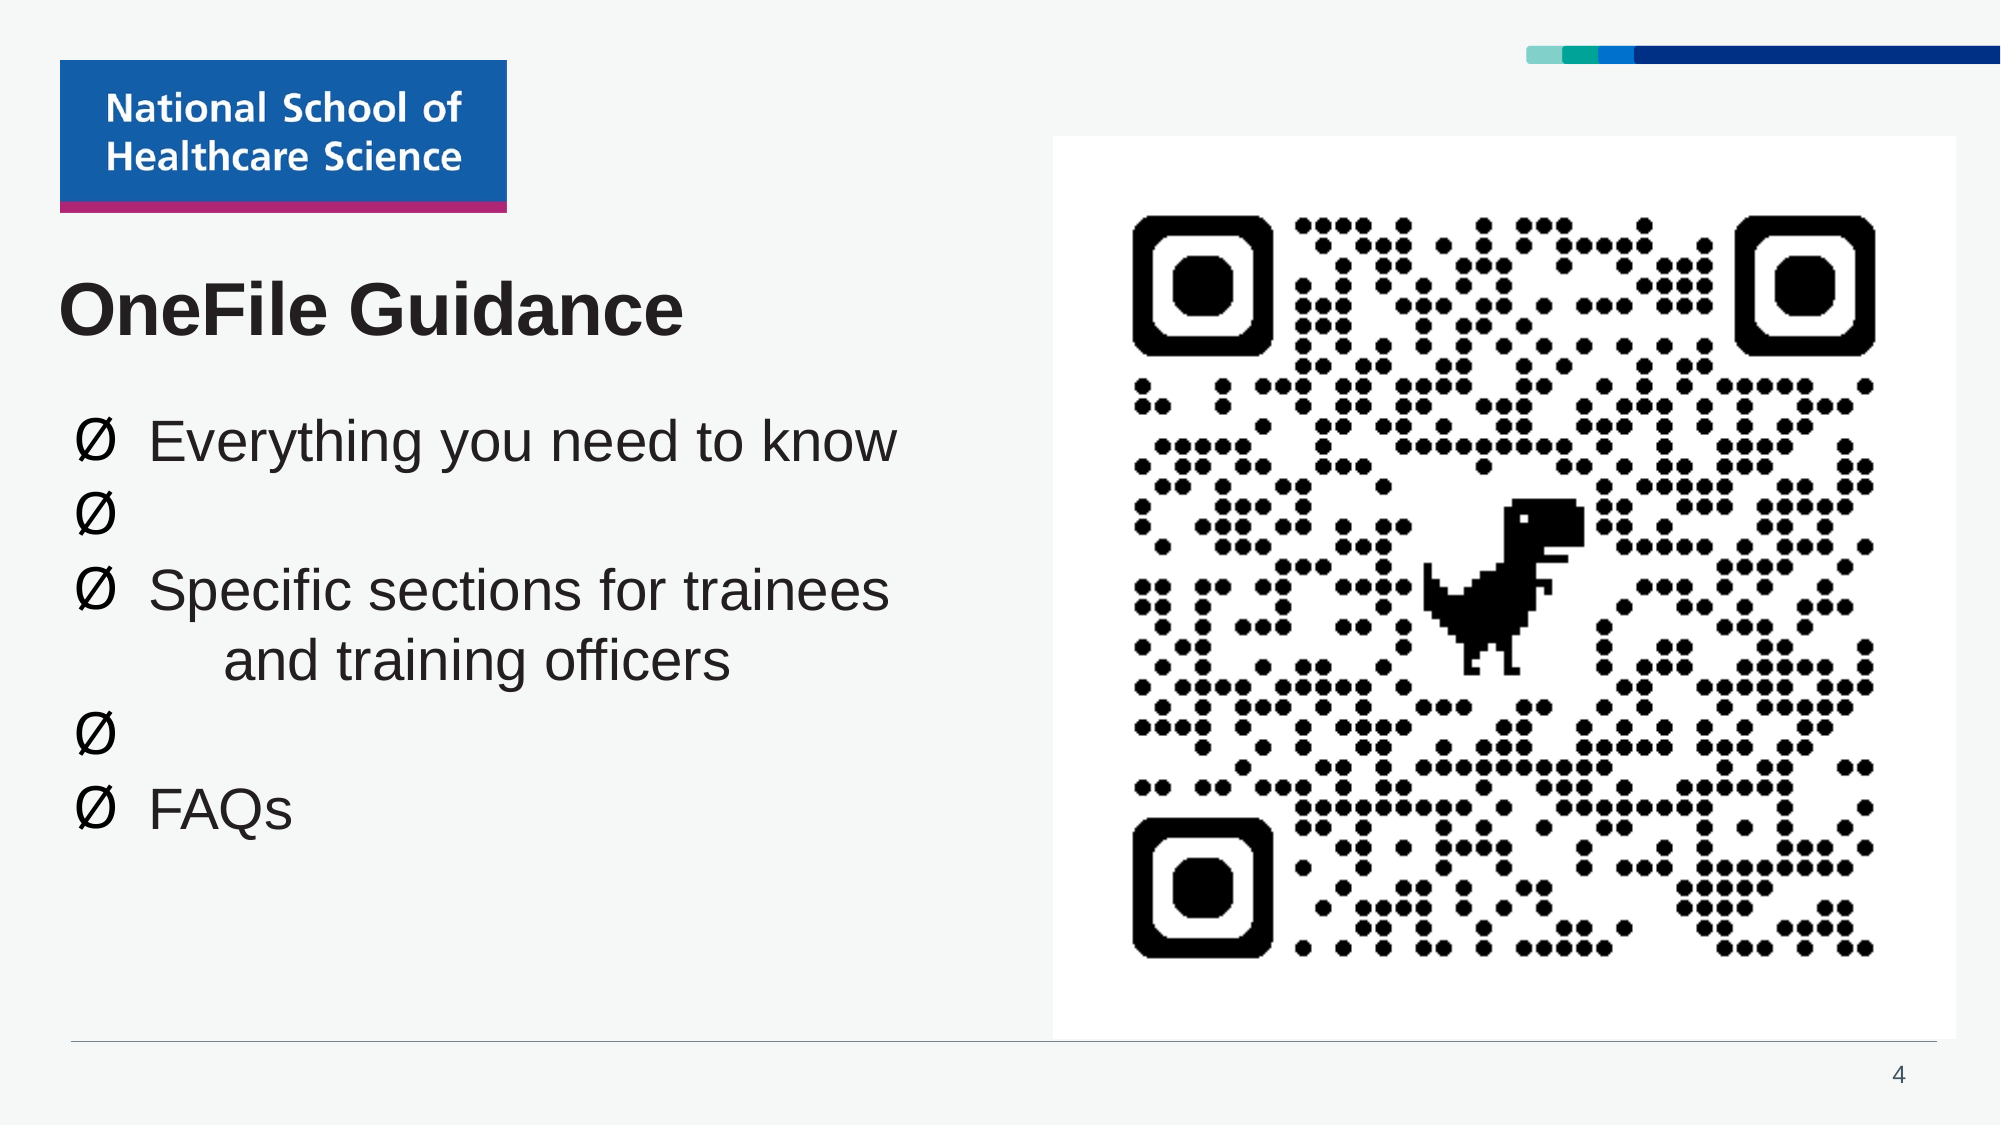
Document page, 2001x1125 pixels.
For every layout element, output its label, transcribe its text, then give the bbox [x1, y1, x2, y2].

picture [1053, 136, 1956, 1039]
text_box Everything you need to know Specific sections for trainees and training officers FAQs [58, 395, 989, 835]
text_box OneFile Guidance [58, 270, 1012, 425]
picture [60, 60, 507, 213]
